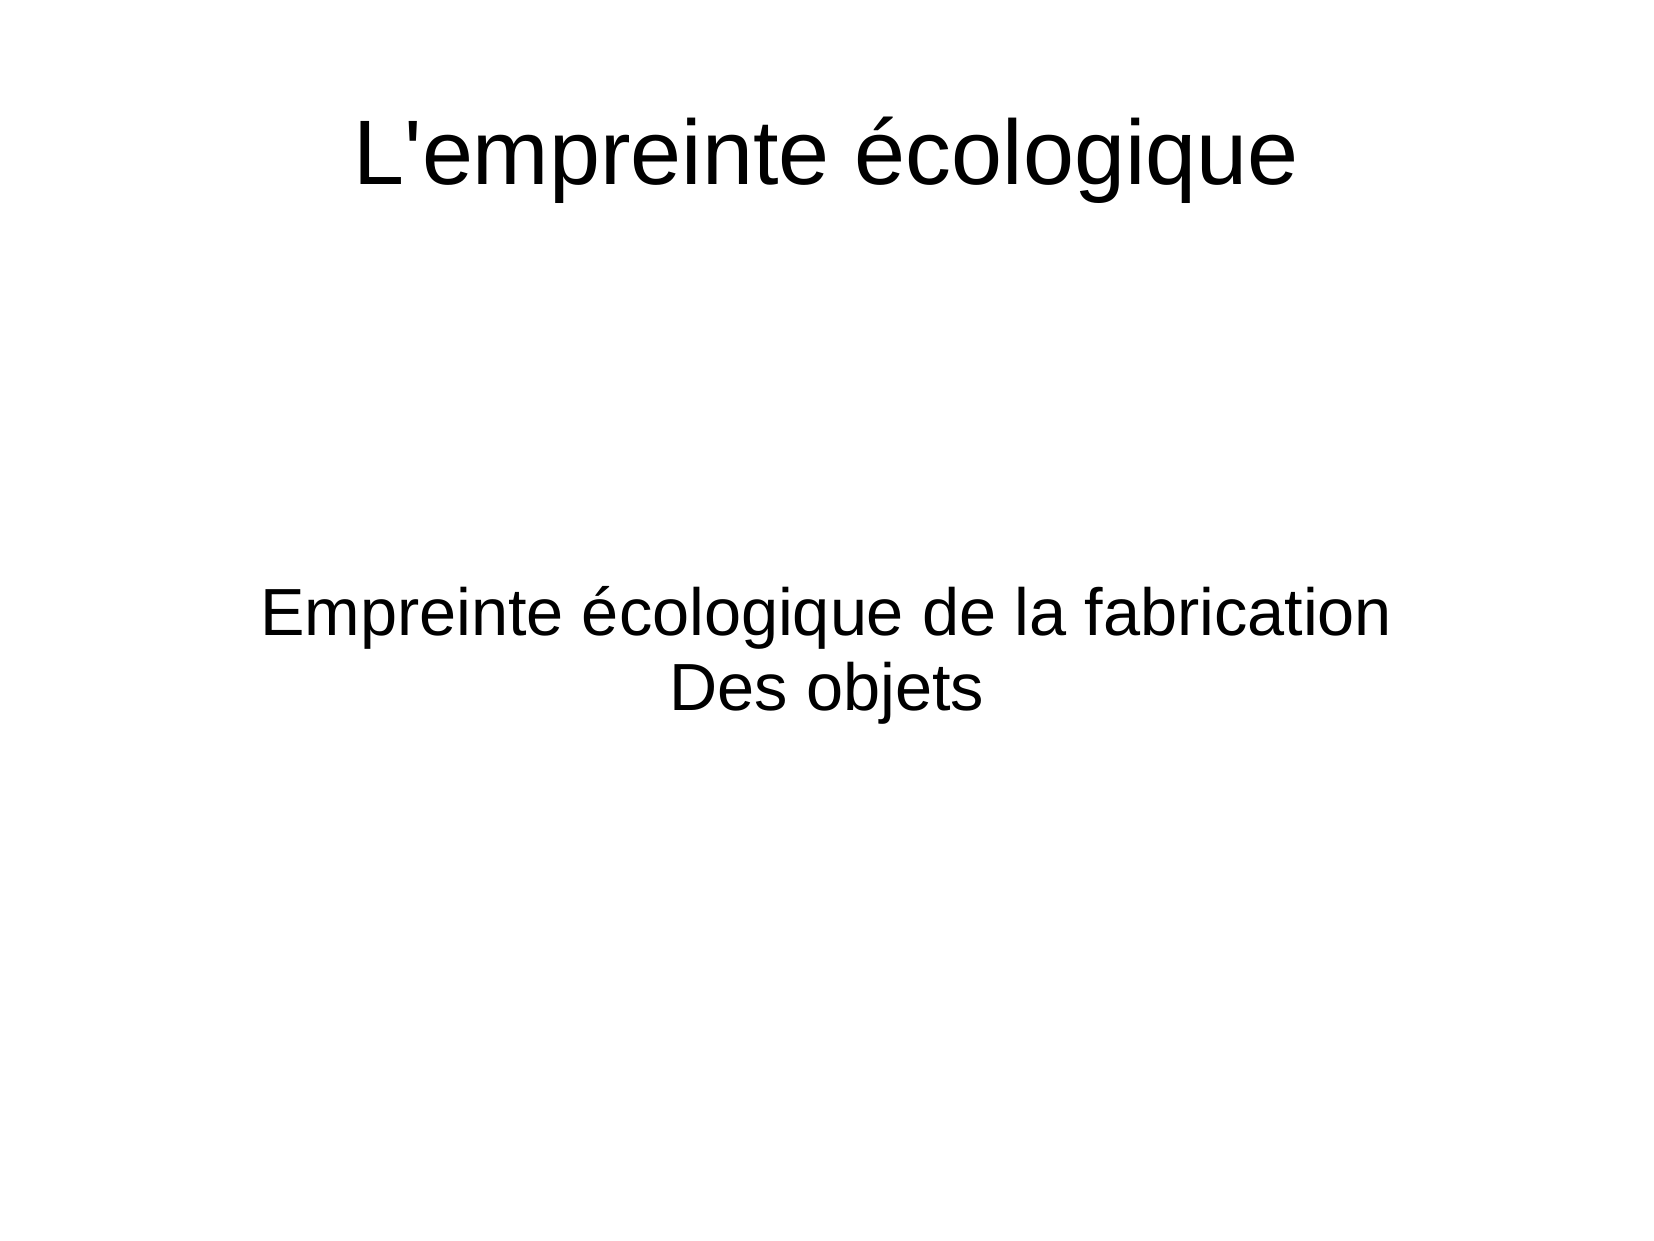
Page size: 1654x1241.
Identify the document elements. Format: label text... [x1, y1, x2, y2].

title L'empreinte écologique [82, 49, 1571, 257]
subtitle Empreinte écologique de la fabrication Des objets [82, 290, 1571, 1010]
